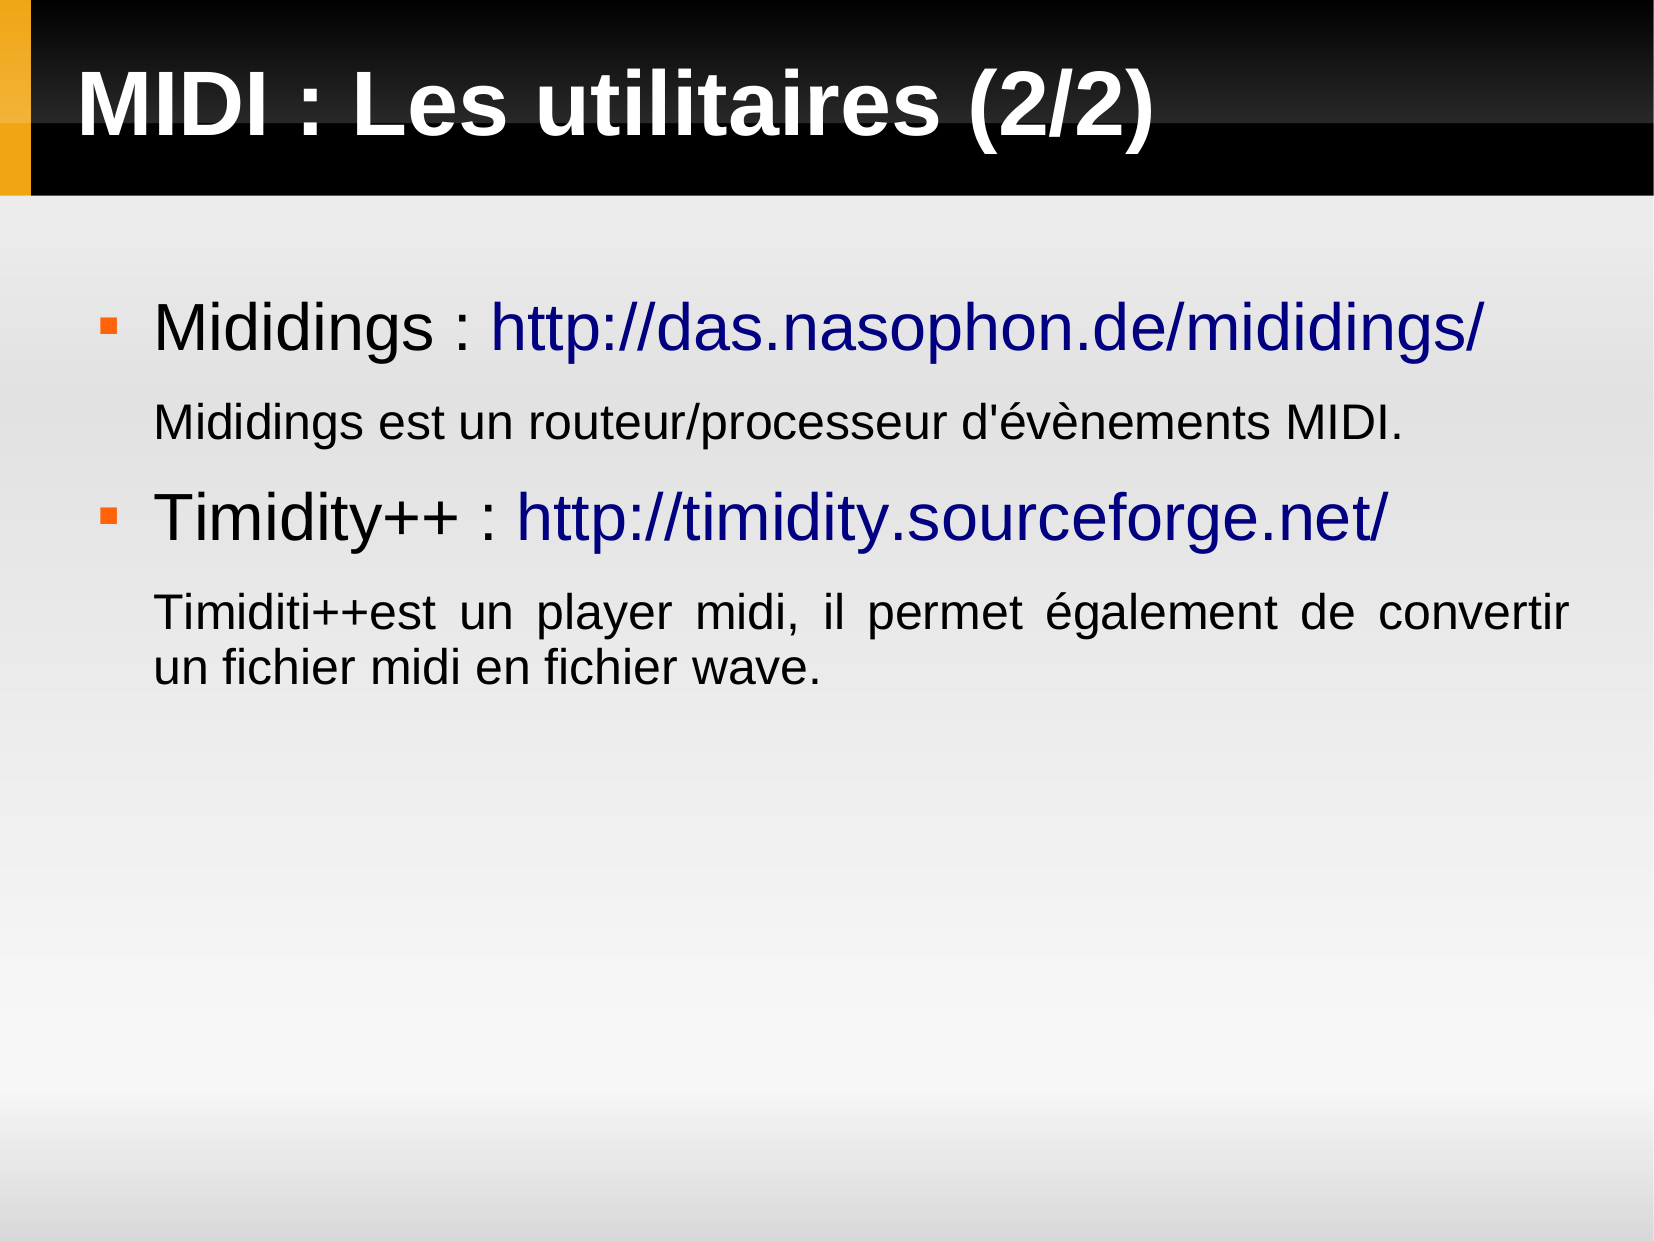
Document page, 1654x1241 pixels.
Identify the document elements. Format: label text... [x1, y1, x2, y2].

list Mididings : http://das.nasophon.de/mididings/ Mididings est un routeur/processeur d'évènements MIDI. Timidity++ : http://timidity.sourceforge.net/ Timiditi++est un player midi, il permet également de convertir un fichier midi en fichier wave. [82, 290, 1571, 1094]
title MIDI : Les utilitaires (2/2) [76, 7, 1565, 200]
picture [0, 0, 1654, 1241]
